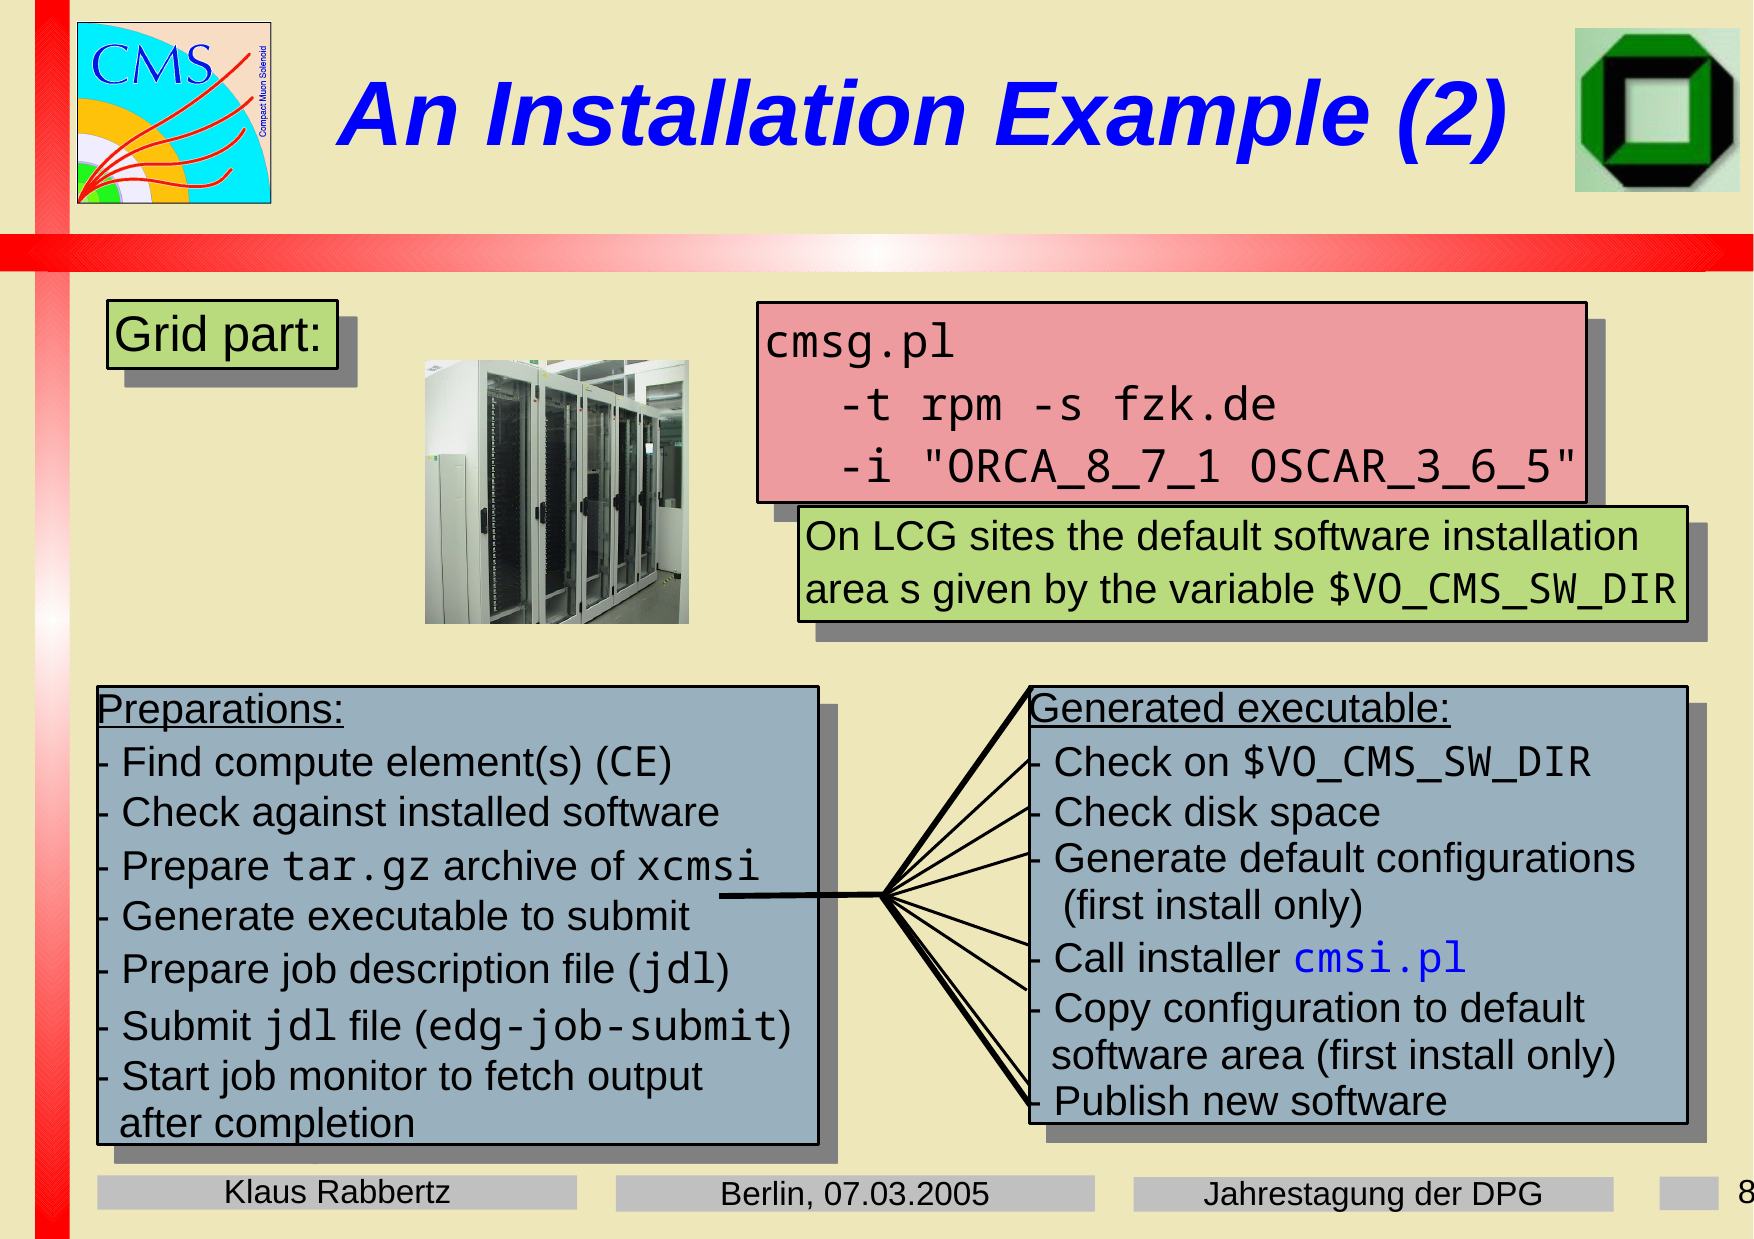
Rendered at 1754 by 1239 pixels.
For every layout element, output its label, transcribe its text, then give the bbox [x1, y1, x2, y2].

text_box Preparations: - Find compute element(s) (CE) - Check against installed software - Prepare tar.gz archive of xcmsi - Generate executable to submit - Prepare job description file (jdl) - Submit jdl file (edg-job-submit) - Start job monitor to fetch output after completion [97, 686, 819, 1103]
text_box Grid part: [107, 300, 338, 369]
text_box On LCG sites the default software installation area s given by the variable $VO_CMS_SW_DIR [798, 506, 1688, 622]
text_box Generated executable: - Check on $VO_CMS_SW_DIR - Check disk space - Generate default configurations (first install only) - Call installer cmsi.pl - Copy configuration to default software area (first install only) - Publish new software [1029, 686, 1688, 1103]
picture [1575, 28, 1740, 192]
picture [425, 360, 689, 624]
picture [76, 21, 272, 204]
title An Installation Example (2) [282, 10, 1566, 217]
text_box cmsg.pl -t rpm -s fzk.de -i "ORCA_8_7_1 OSCAR_3_6_5" [757, 302, 1587, 452]
